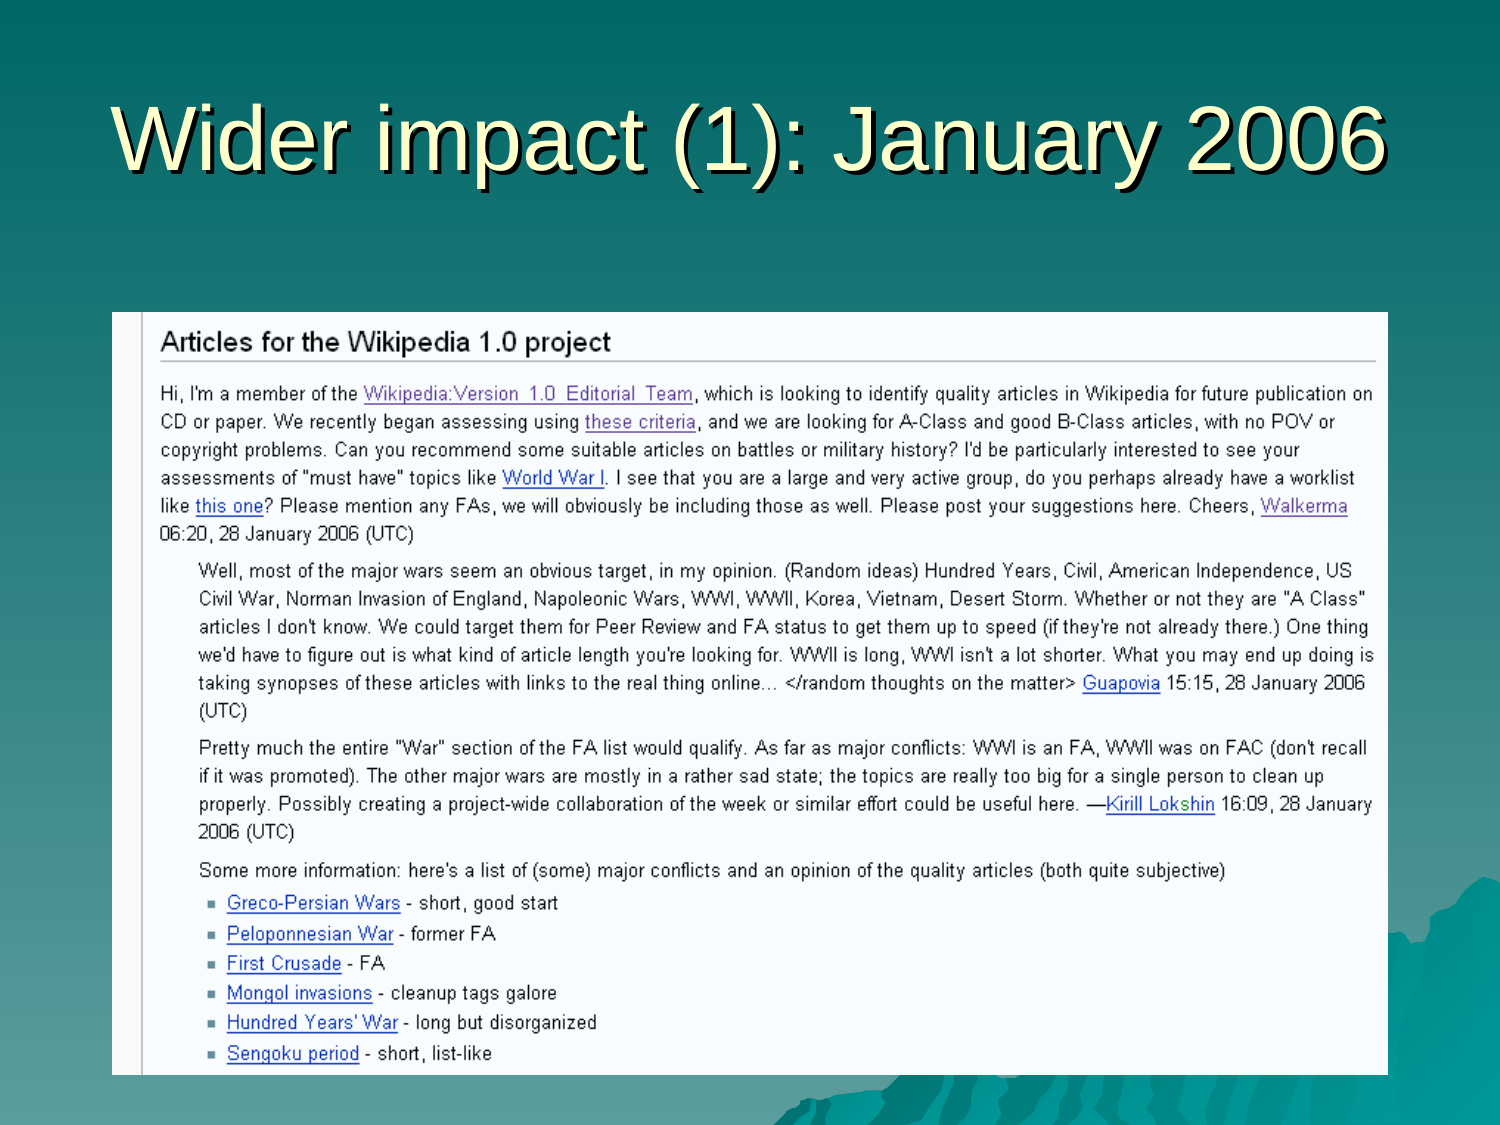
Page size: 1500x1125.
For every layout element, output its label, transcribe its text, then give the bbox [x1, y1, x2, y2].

picture [112, 312, 1388, 1075]
title Wider impact (1): January 2006 [75, 45, 1426, 233]
